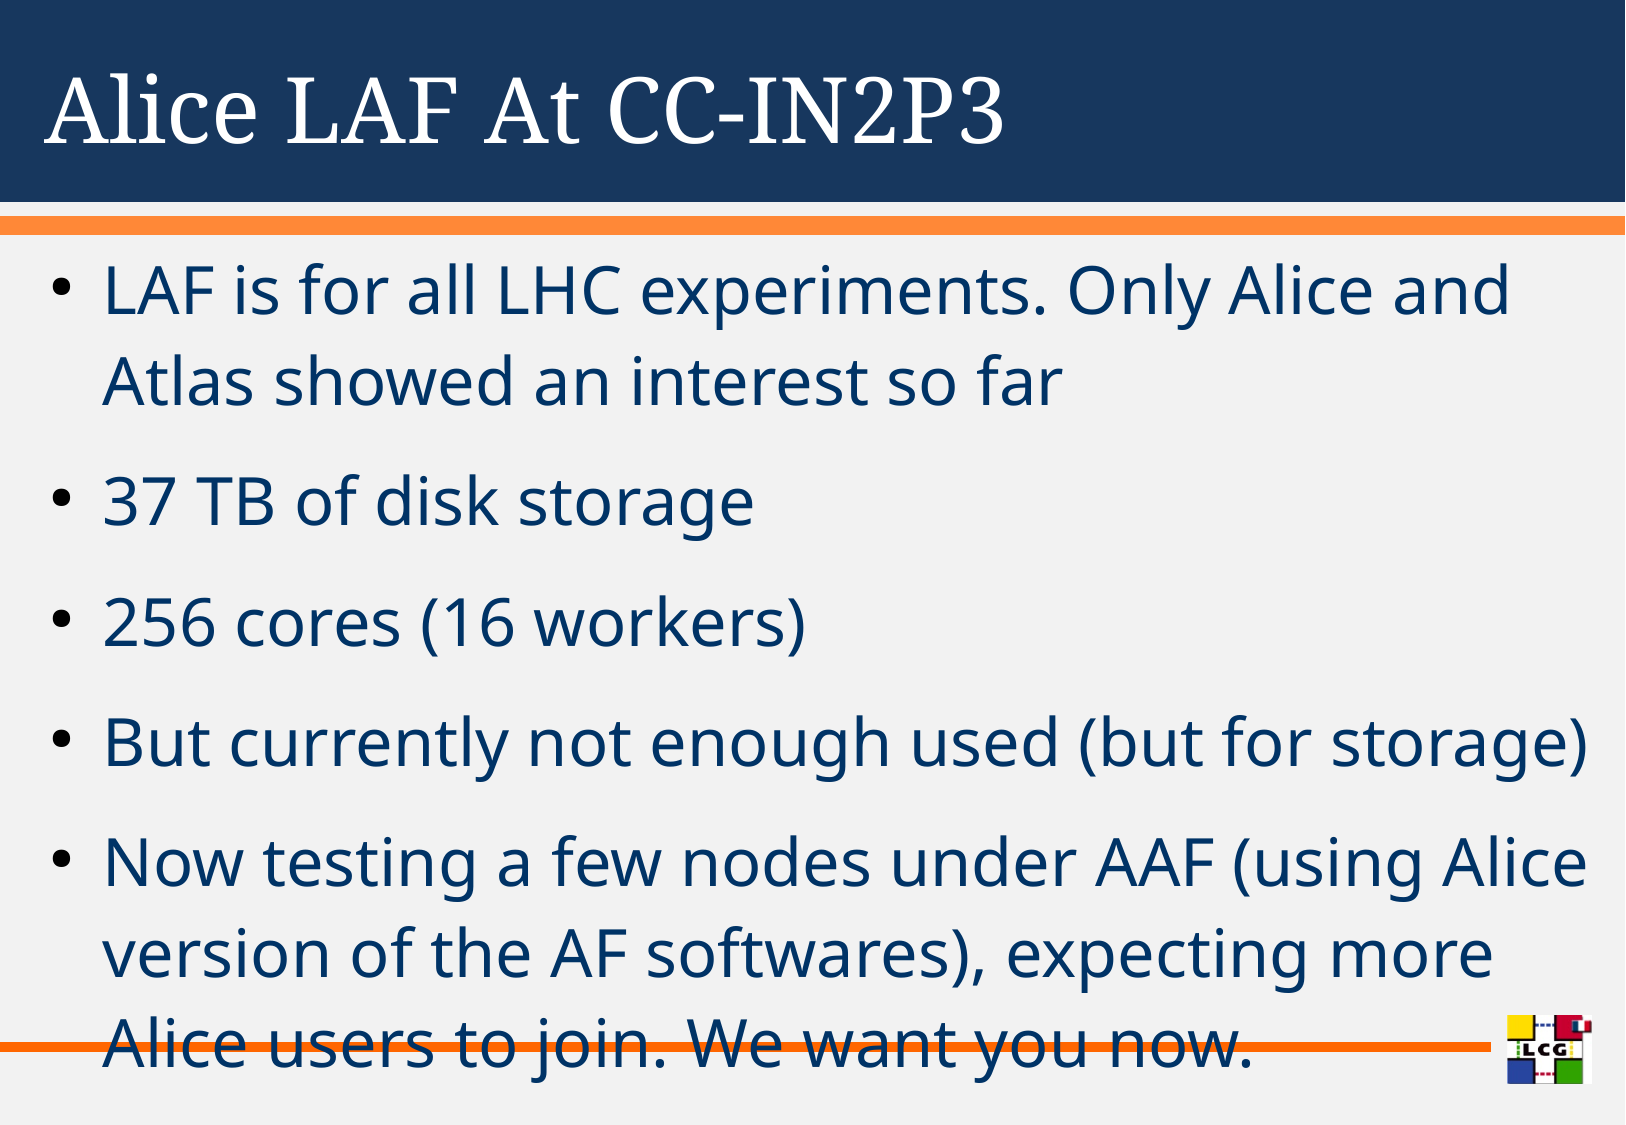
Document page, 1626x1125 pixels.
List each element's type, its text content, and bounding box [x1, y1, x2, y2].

list LAF is for all LHC experiments. Only Alice and Atlas showed an interest so far 37 TB of disk storage 256 cores (16 workers) But currently not enough used (but for storage) Now testing a few nodes under AAF (using Alice version of the AF softwares), expecting more Alice users to join. We want you now. [31, 243, 1594, 1075]
picture [1507, 1075, 1592, 1084]
title Alice LAF At CC-IN2P3 [44, 42, 1594, 173]
